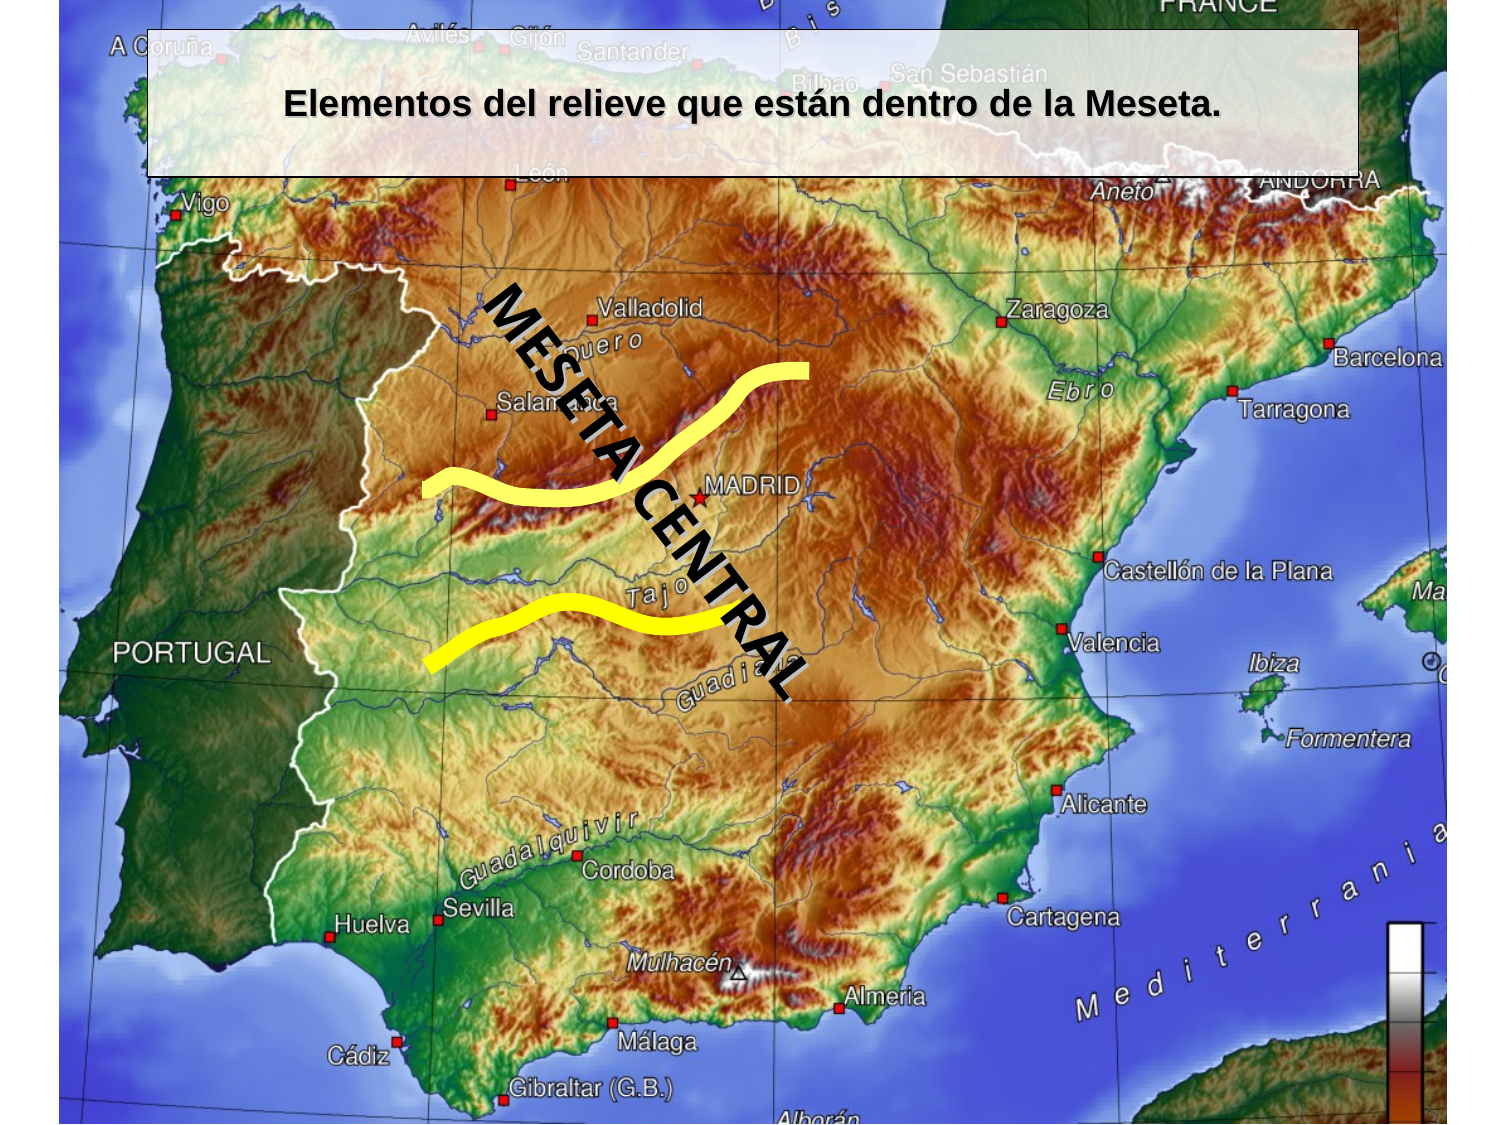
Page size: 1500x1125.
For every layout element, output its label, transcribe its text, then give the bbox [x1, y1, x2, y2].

picture [59, 0, 1447, 1124]
text_box Elementos del relieve que están dentro de la Meseta. [147, 29, 1359, 178]
text_box MESETA CENTRAL [398, 197, 903, 783]
